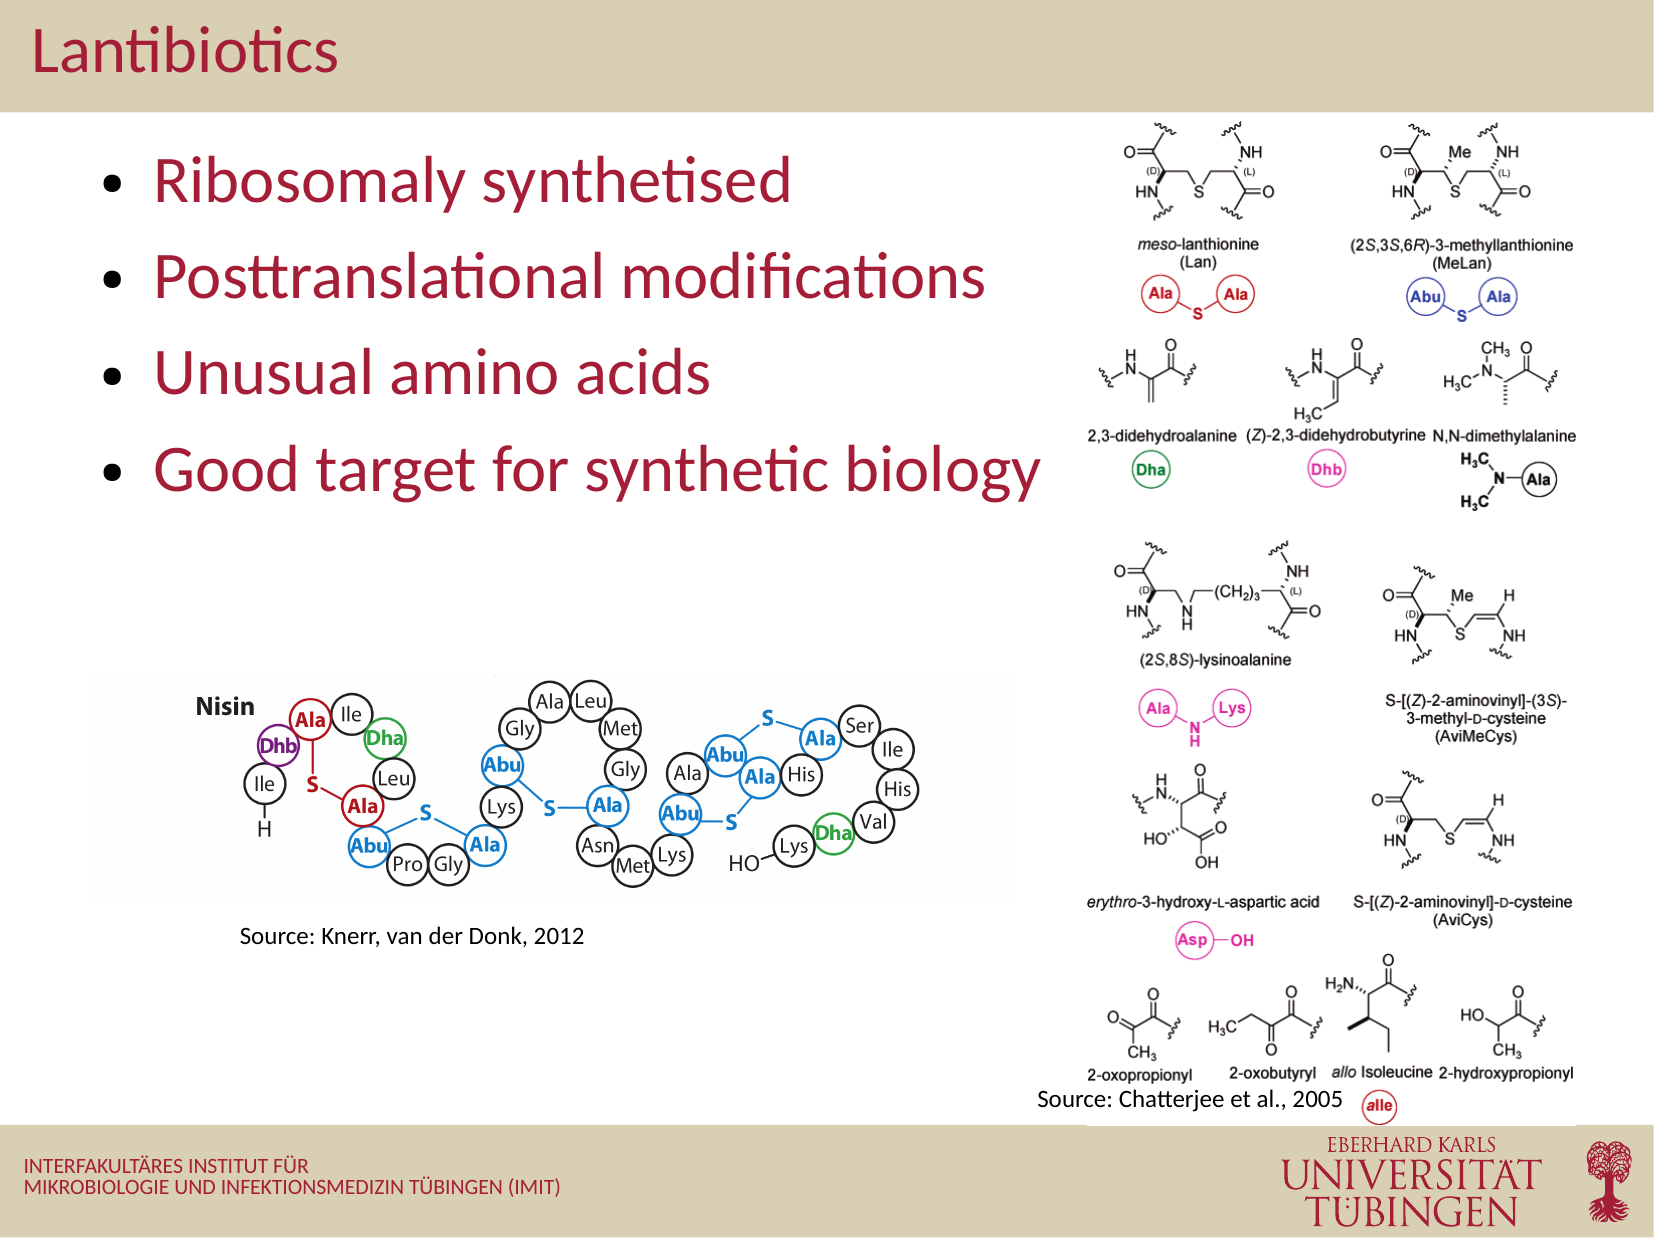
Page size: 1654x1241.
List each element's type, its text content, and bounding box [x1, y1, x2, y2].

picture [1087, 121, 1576, 1081]
text_box Source: Knerr, van der Donk, 2012 [225, 918, 692, 976]
text_box Source: Chatterjee et al., 2005 [1022, 1081, 1585, 1127]
title Lantibiotics [31, 0, 1374, 113]
list Ribosomaly synthetised Posttranslational modifications Unusual amino acids Good target for synthetic biology [82, 152, 1087, 872]
picture [90, 675, 1013, 901]
